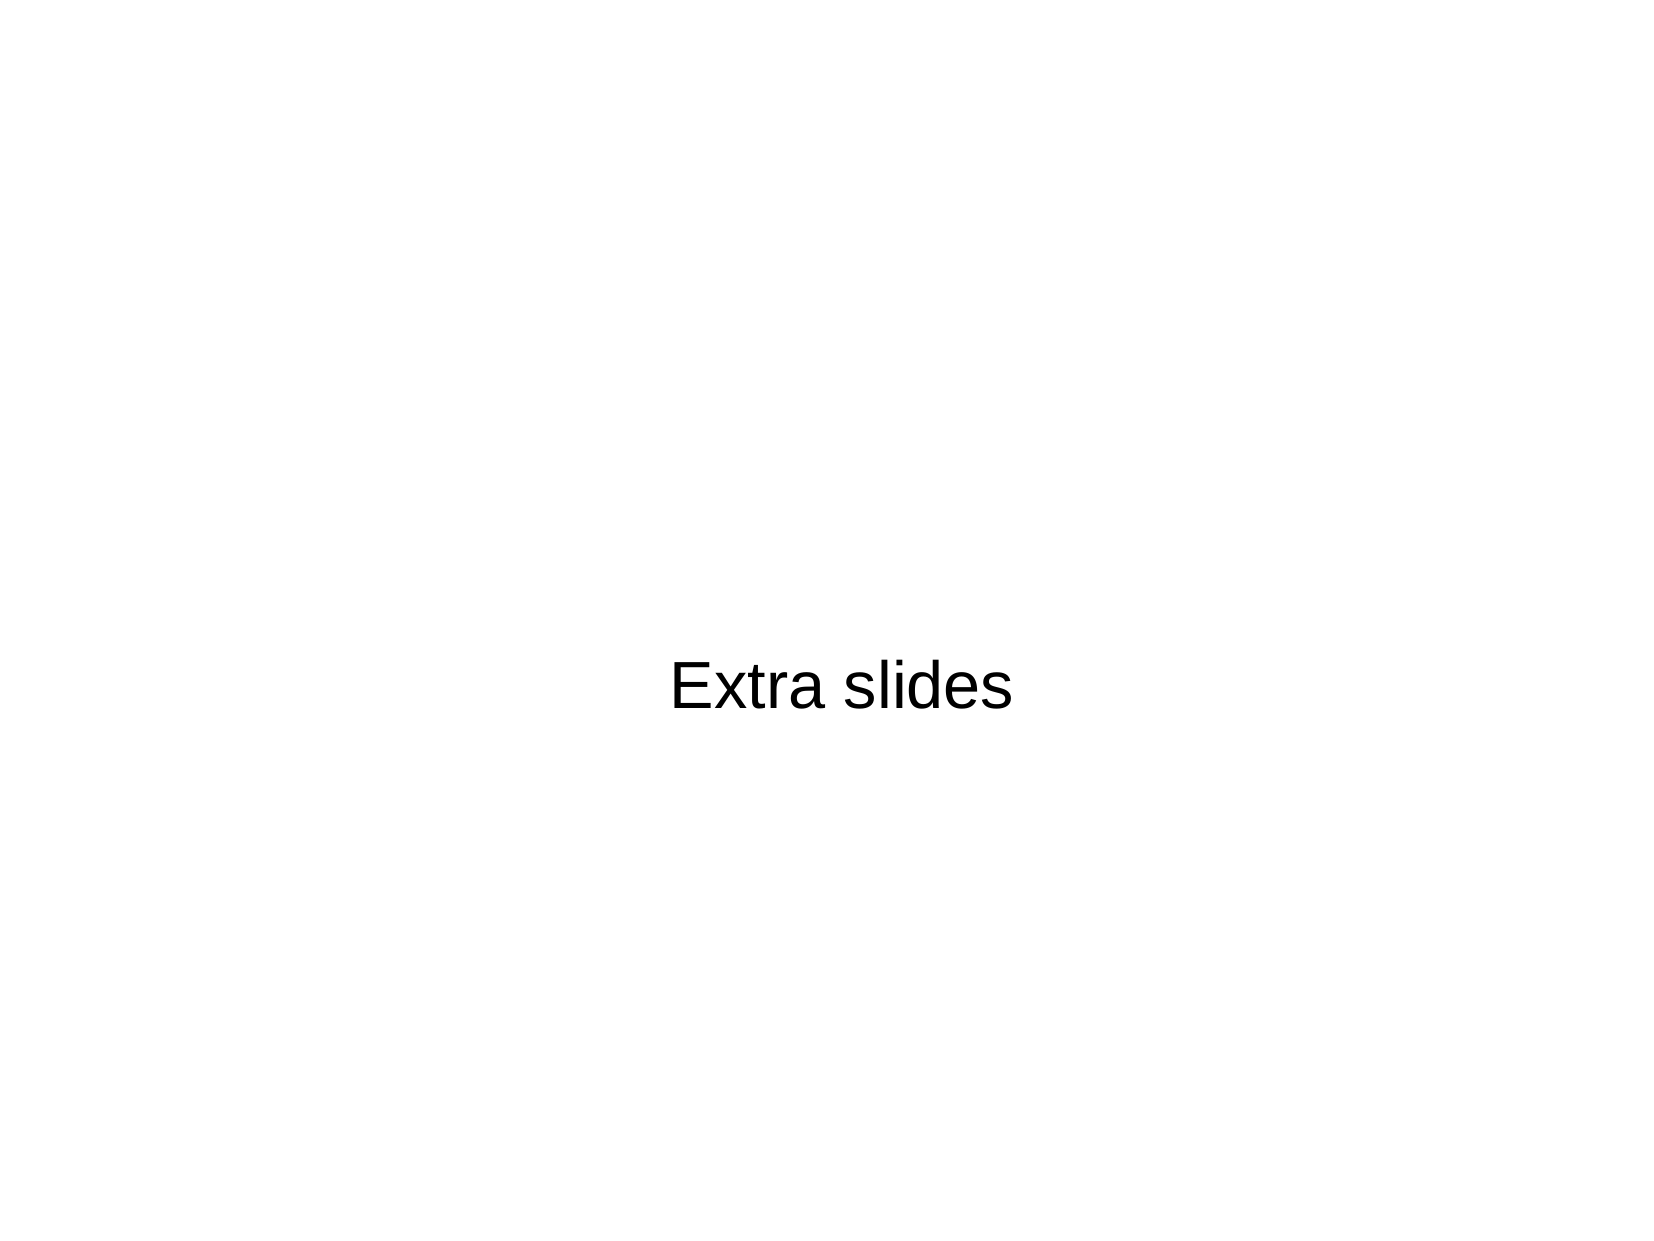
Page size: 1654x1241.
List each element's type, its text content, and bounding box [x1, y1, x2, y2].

subtitle Extra slides [82, 297, 1568, 1099]
